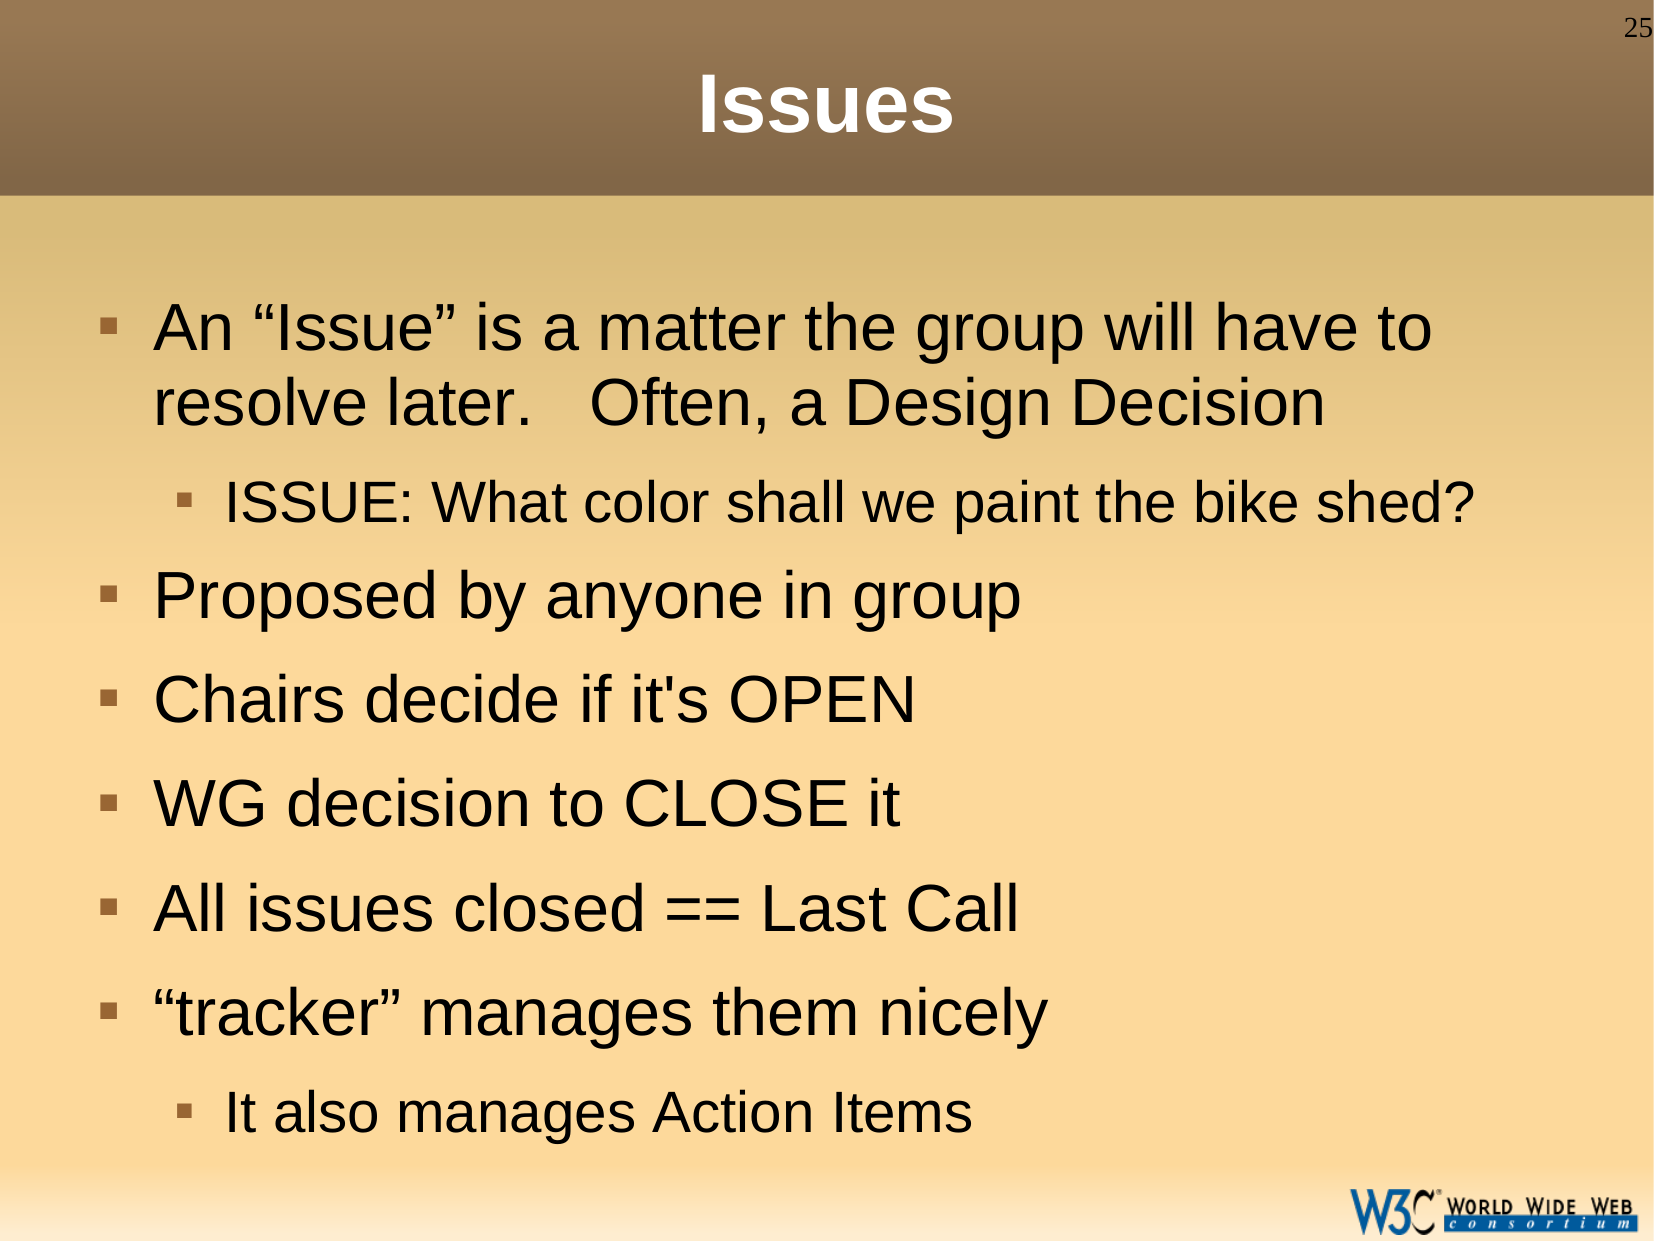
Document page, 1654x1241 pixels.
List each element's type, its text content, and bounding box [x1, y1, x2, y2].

list An “Issue” is a matter the group will have to resolve later. Often, a Design Decision ISSUE: What color shall we paint the bike shed? Proposed by anyone in group Chairs decide if it's OPEN WG decision to CLOSE it All issues closed == Last Call “tracker” manages them nicely It also manages Action Items [82, 290, 1571, 1145]
title Issues [0, 0, 1654, 208]
picture [0, 208, 1654, 1241]
